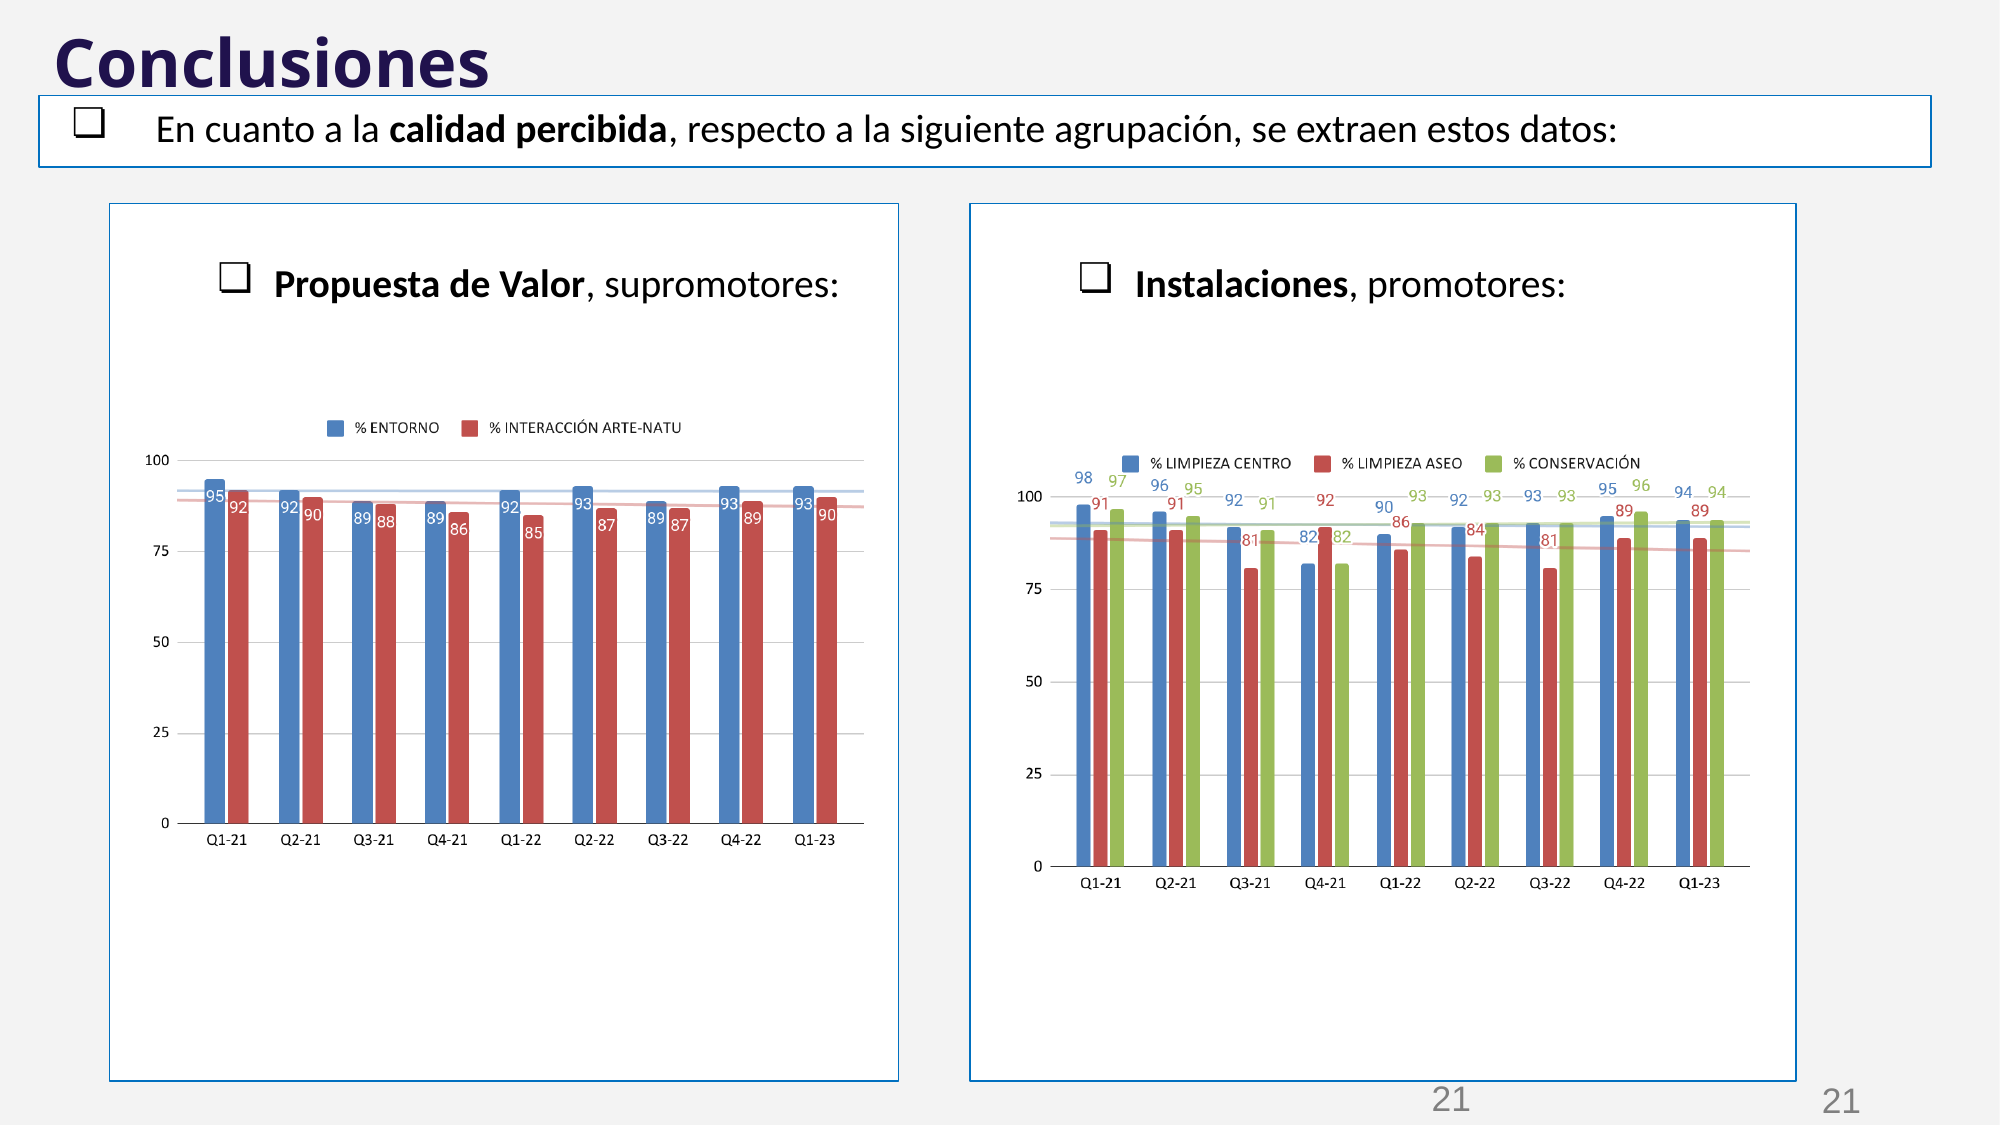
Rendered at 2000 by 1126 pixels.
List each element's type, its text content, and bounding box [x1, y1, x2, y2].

text_box Instalaciones, promotores: [970, 203, 1796, 1082]
text_box <number> [1413, 1067, 1881, 1126]
picture [992, 431, 1774, 916]
text_box Conclusiones [53, 0, 1946, 124]
text_box En cuanto a la calidad percibida, respecto a la siguiente agrupación, se extraen estos datos: [38, 95, 1931, 168]
picture [120, 396, 888, 872]
text_box Propuesta de Valor, supromotores: [109, 203, 899, 1082]
